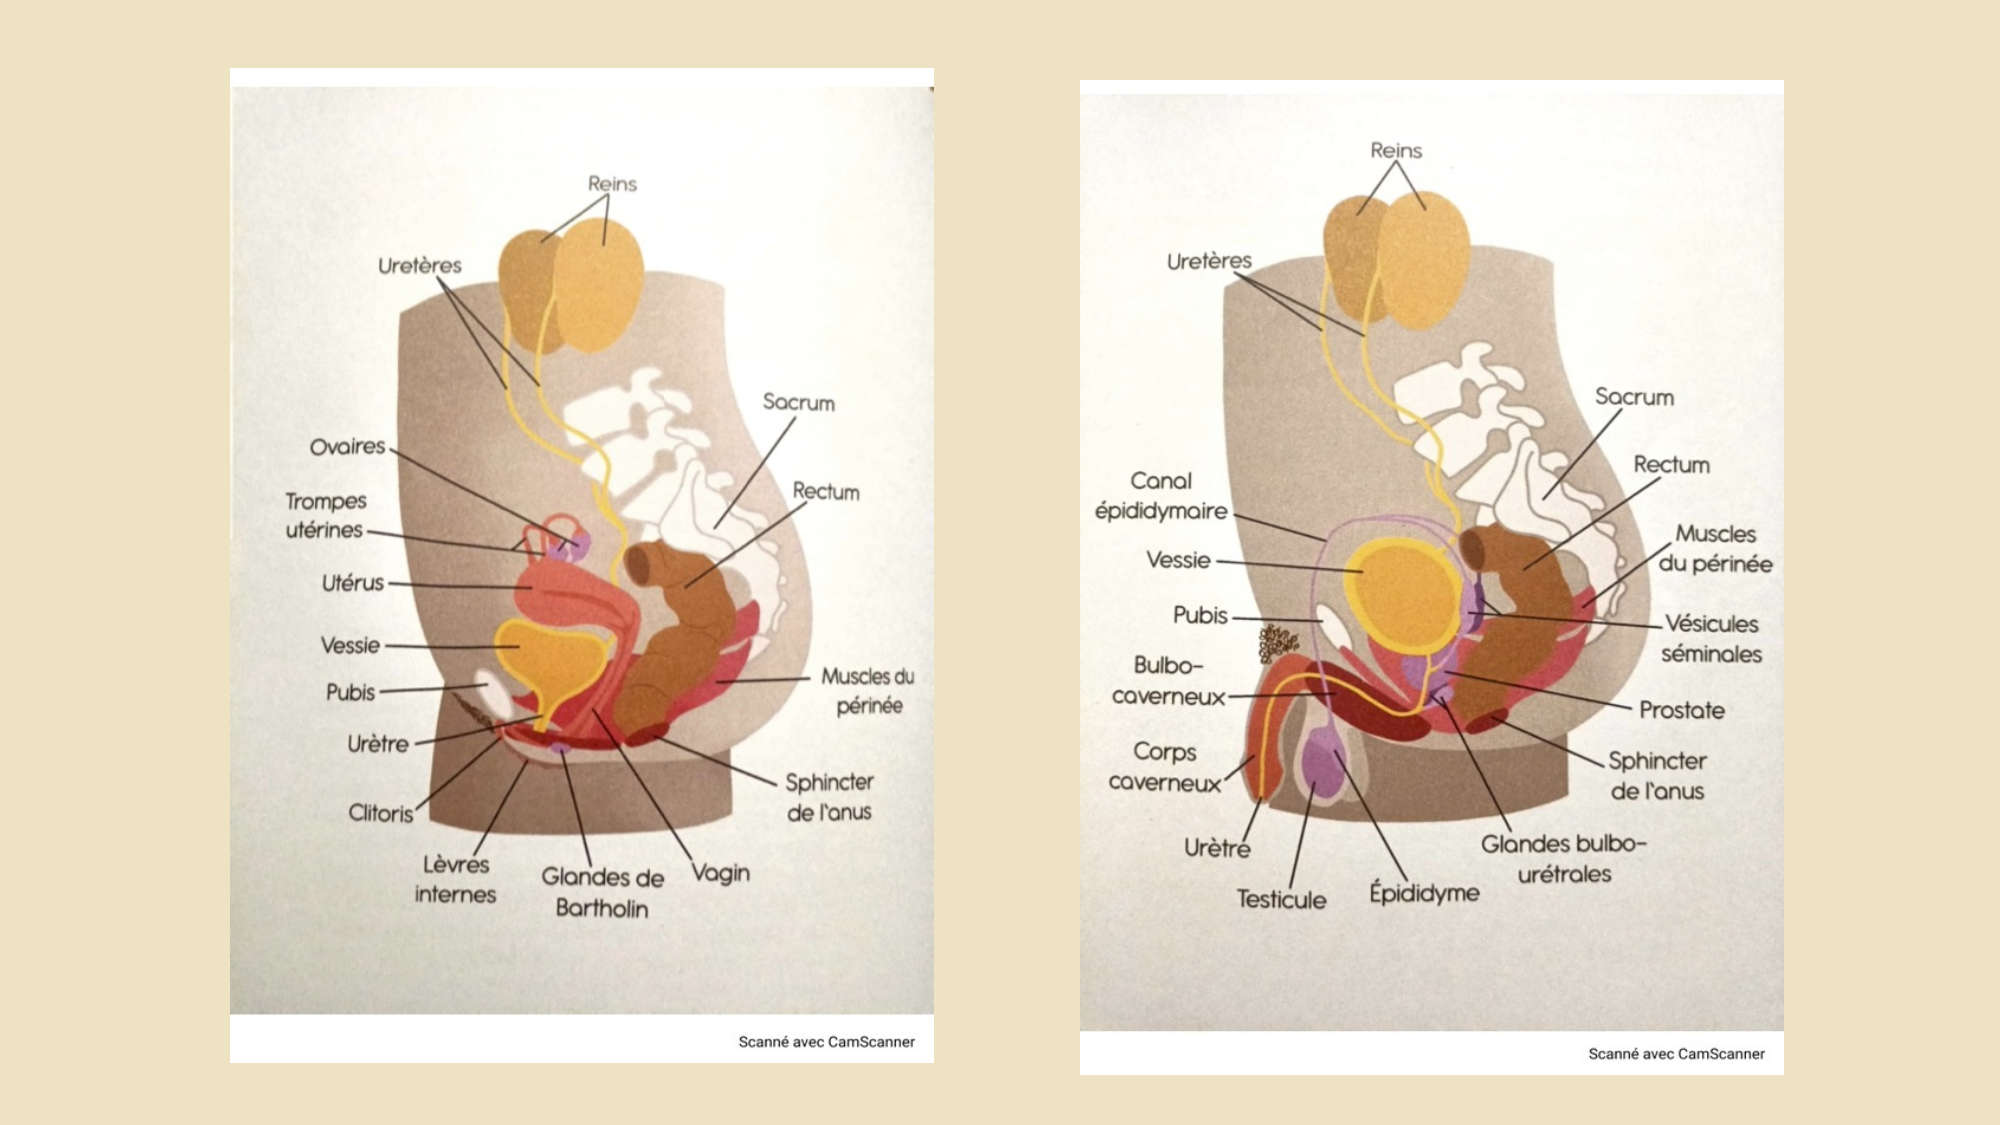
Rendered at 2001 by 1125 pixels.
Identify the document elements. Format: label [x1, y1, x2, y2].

picture [230, 68, 934, 1063]
picture [1080, 80, 1784, 1075]
